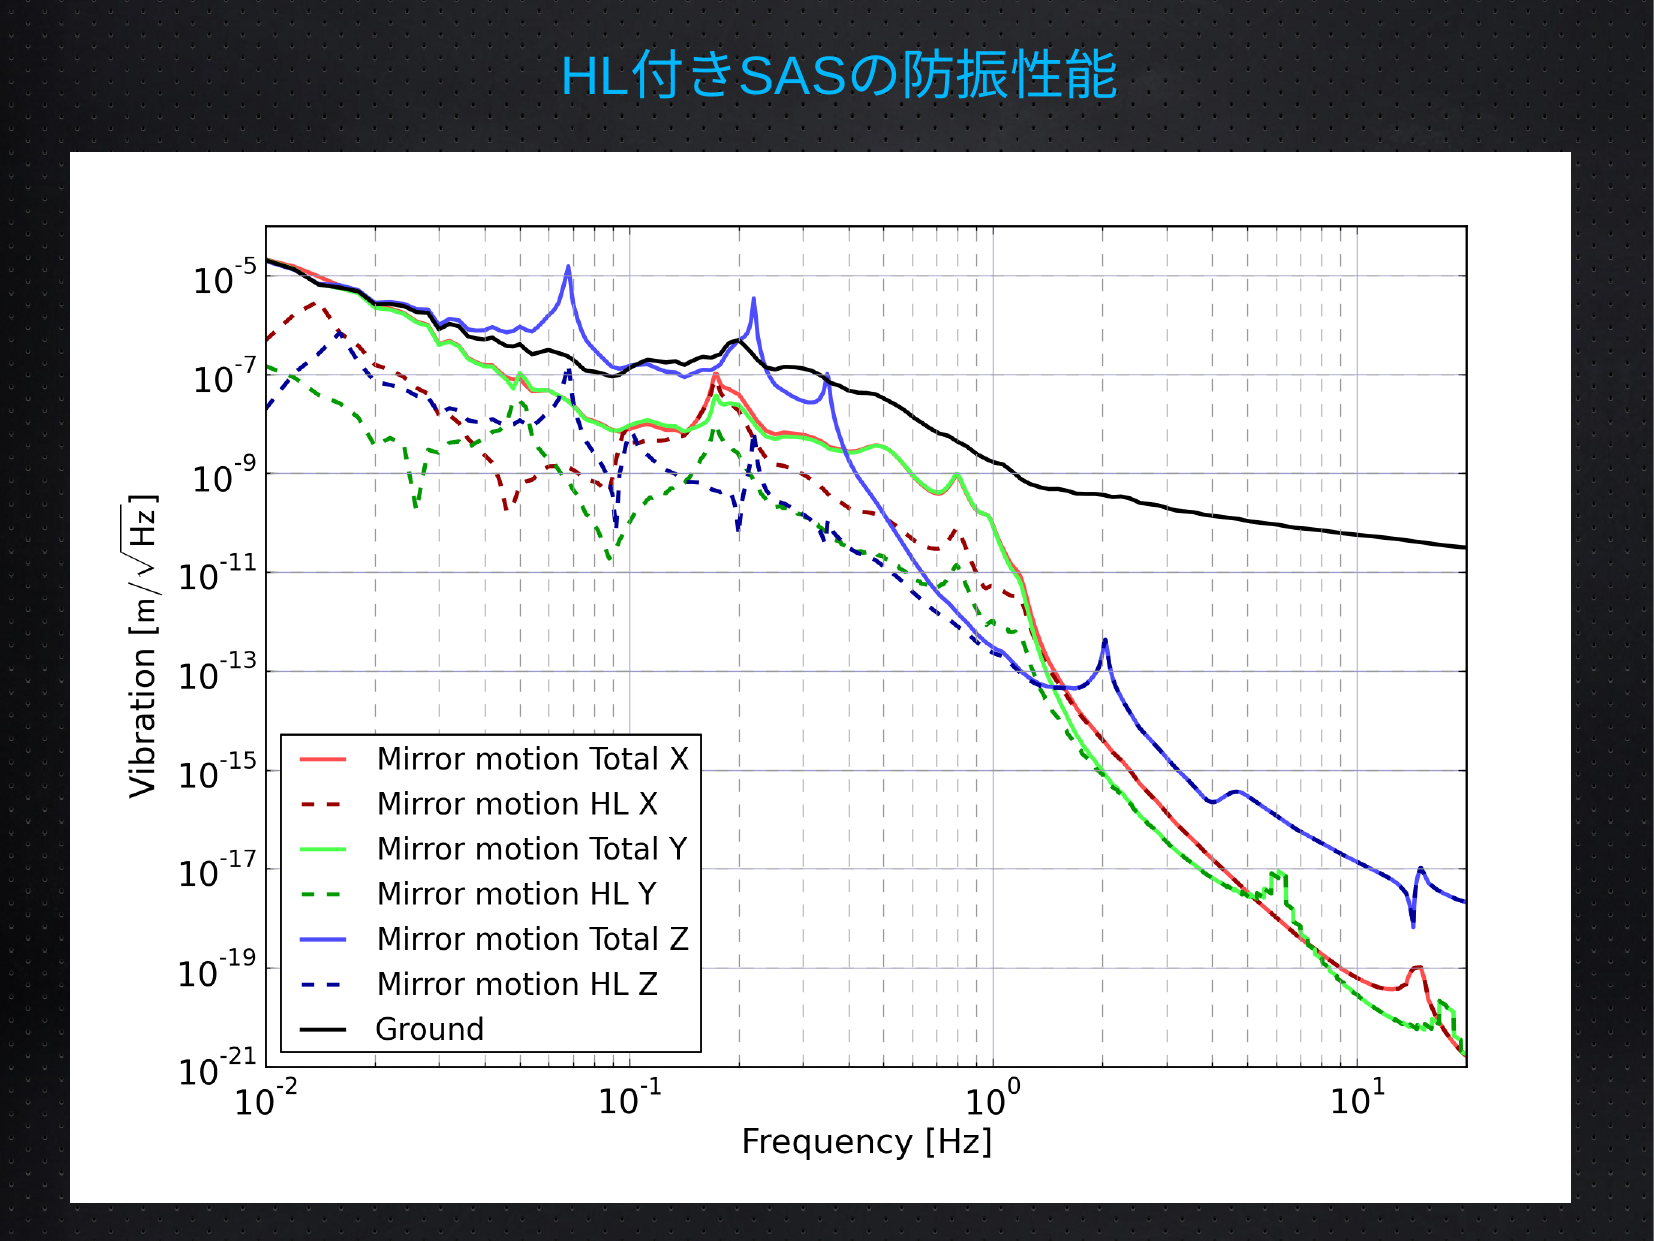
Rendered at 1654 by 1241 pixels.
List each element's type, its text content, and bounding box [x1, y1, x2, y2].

title HL付きSASの防振性能 [95, 10, 1584, 132]
picture [0, 0, 1654, 1241]
